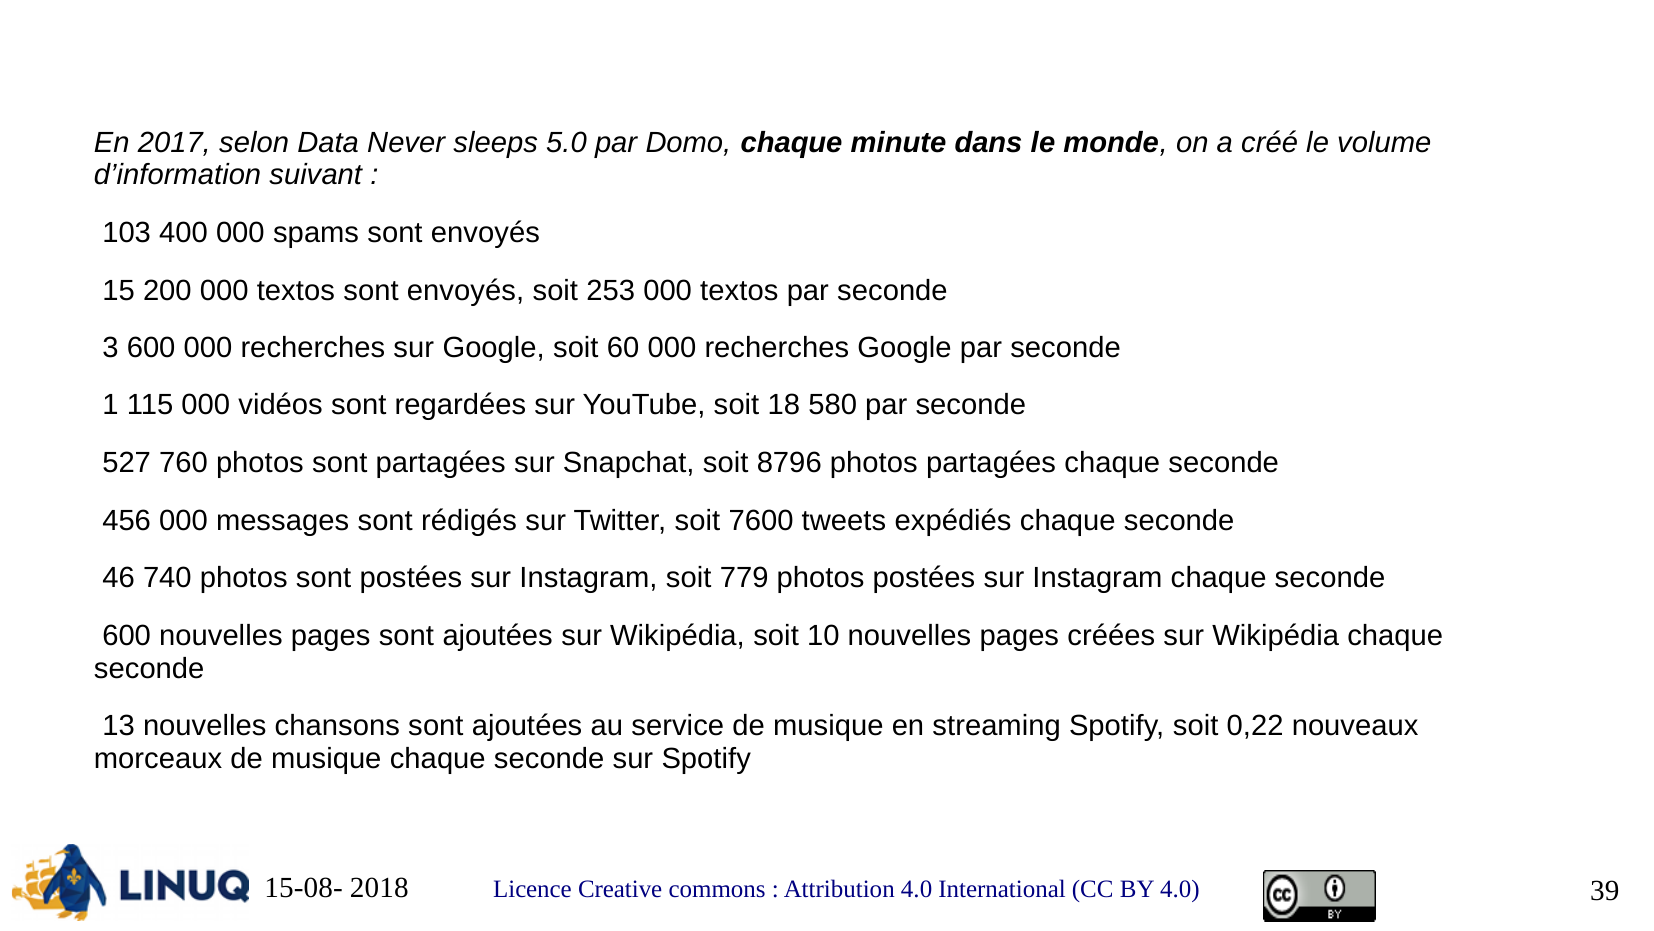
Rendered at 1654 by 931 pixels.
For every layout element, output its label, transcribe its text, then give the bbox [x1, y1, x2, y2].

picture [1263, 870, 1376, 922]
picture [11, 844, 249, 921]
text_box En 2017, selon Data Never sleeps 5.0 par Domo, chaque minute dans le monde, on a créé le volume d’information suivant : 103 400 000 spams sont envoyés 15 200 000 textos sont envoyés, soit 253 000 textos par seconde 3 600 000 recherches sur Google, soit 60 000 recherches Google par seconde 1 115 000 vidéos sont regardées sur YouTube, soit 18 580 par seconde 527 760 photos sont partagées sur Snapchat, soit 8796 photos partagées chaque seconde 456 000 messages sont rédigés sur Twitter, soit 7600 tweets expédiés chaque seconde 46 740 photos sont postées sur Instagram, soit 779 photos postées sur Instagram chaque seconde 600 nouvelles pages sont ajoutées sur Wikipédia, soit 10 nouvelles pages créées sur Wikipédia chaque seconde 13 nouvelles chansons sont ajoutées au service de musique en streaming Spotify, soit 0,22 nouveaux morceaux de musique chaque seconde sur Spotify [79, 118, 1512, 831]
